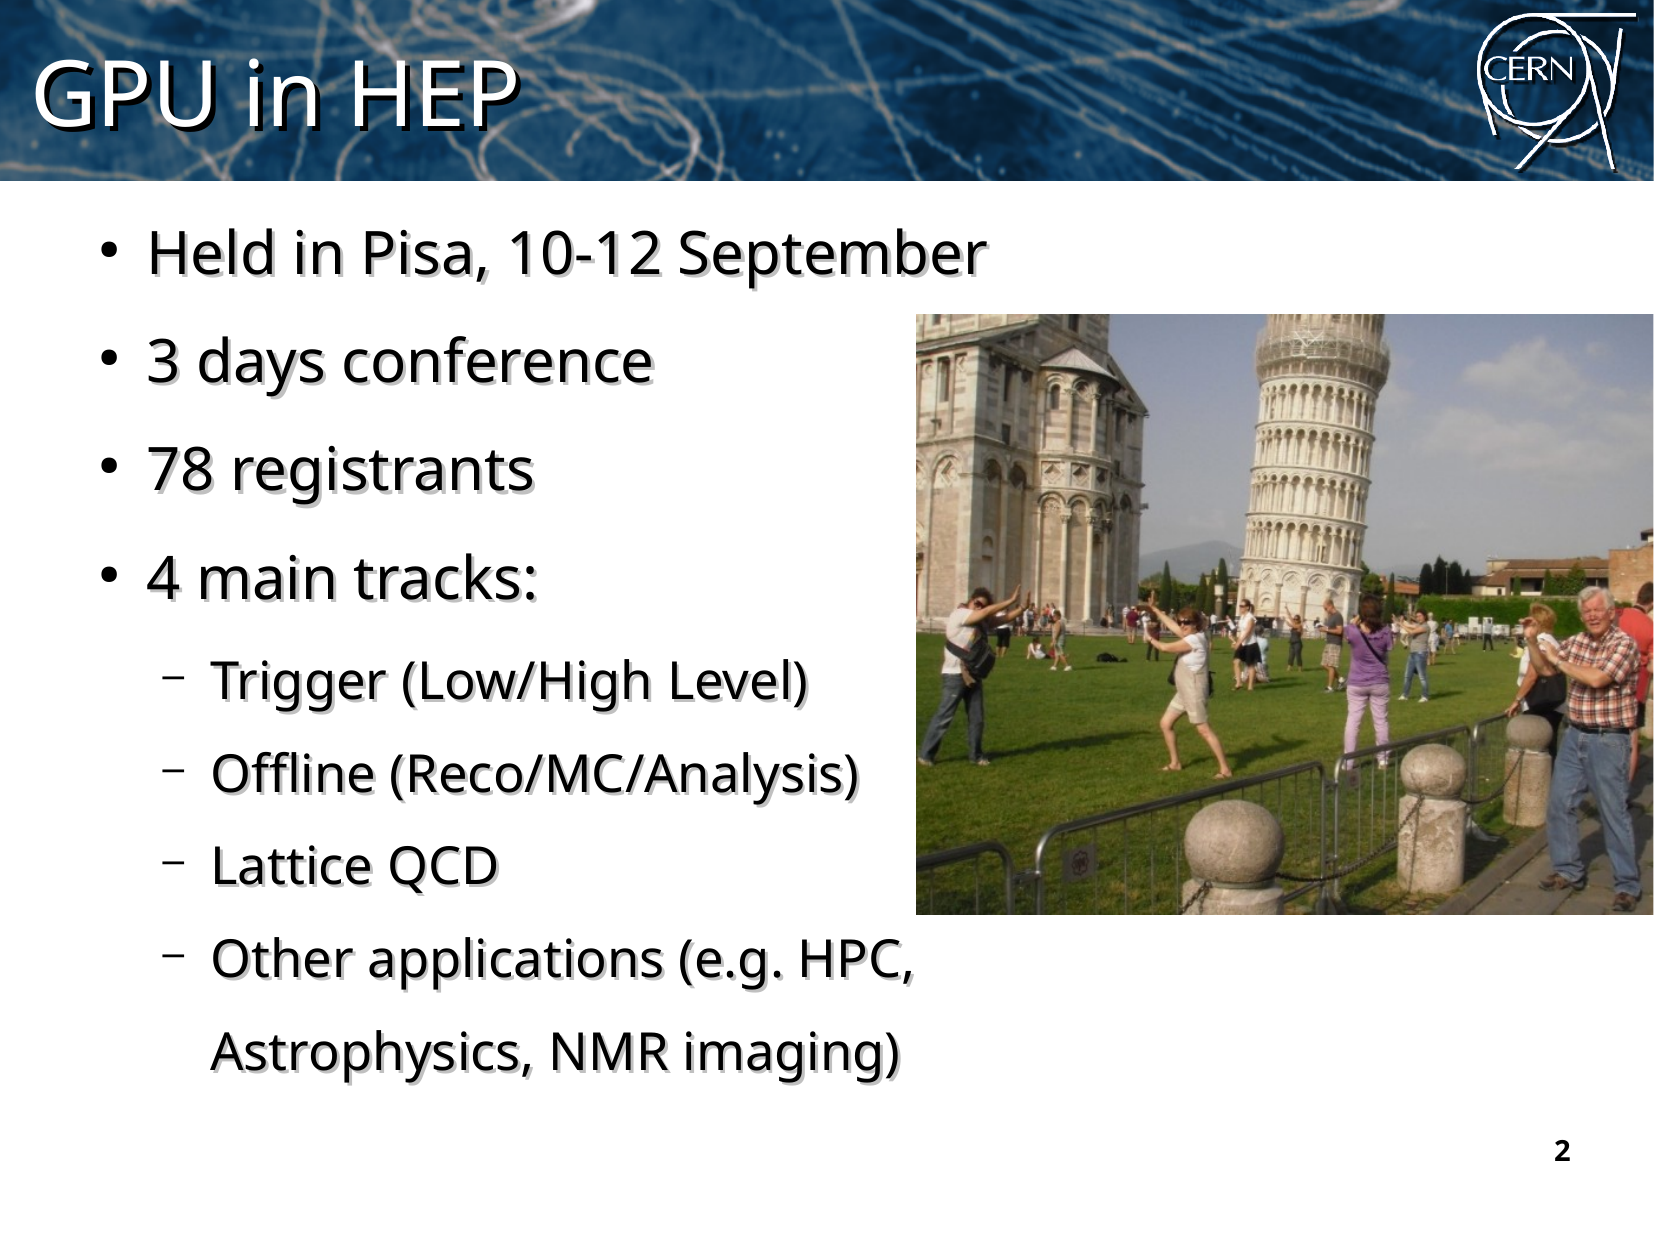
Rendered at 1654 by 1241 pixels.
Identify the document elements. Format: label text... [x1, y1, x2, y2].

picture [0, 0, 1654, 181]
list Held in Pisa, 10-12 September 3 days conference 78 registrants 4 main tracks: Trigger (Low/High Level) Offline (Reco/MC/Analysis) Lattice QCD Other applications (e.g. HPC, Astrophysics, NMR imaging) [82, 210, 1571, 1096]
picture [916, 314, 1654, 915]
title GPU in HEP [30, 2, 1441, 181]
